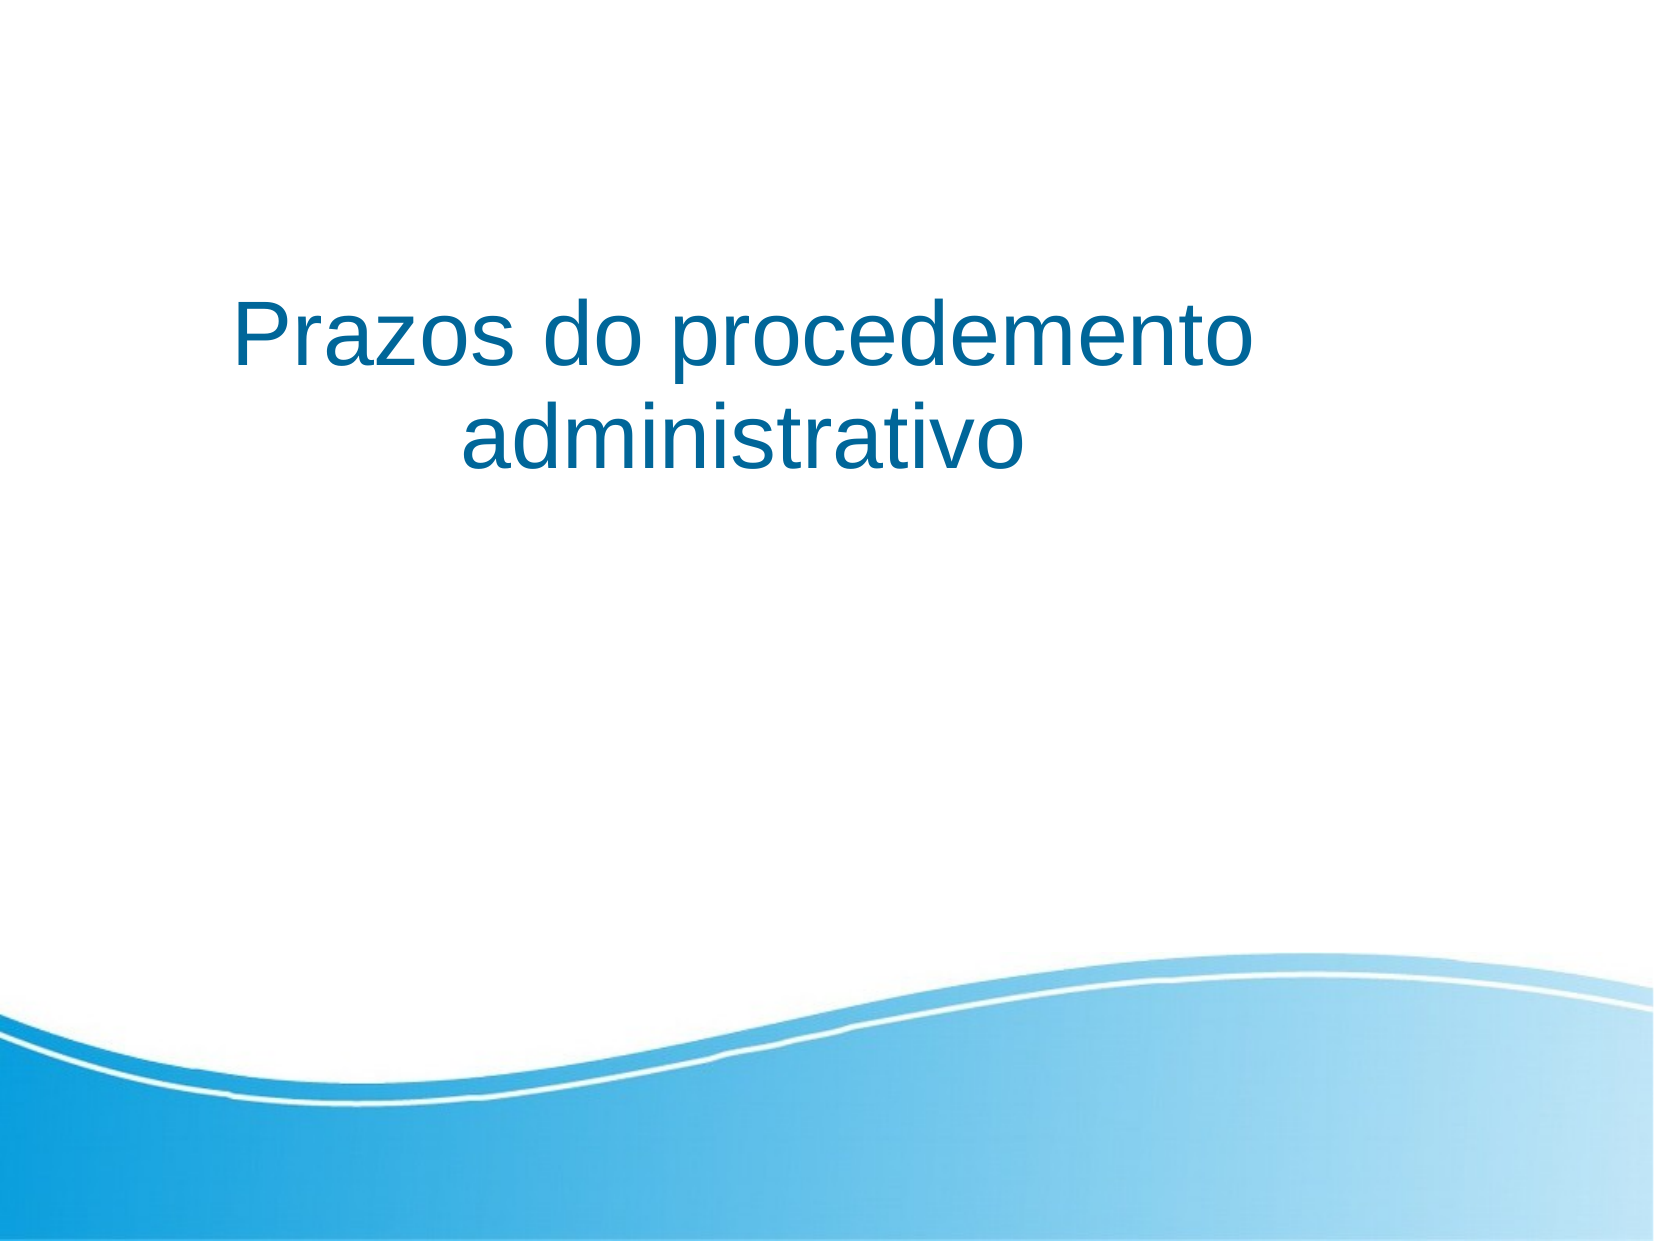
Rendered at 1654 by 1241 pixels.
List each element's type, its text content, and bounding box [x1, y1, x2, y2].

picture [0, 952, 1654, 1241]
title Prazos do procedemento administrativo [0, 282, 1489, 693]
